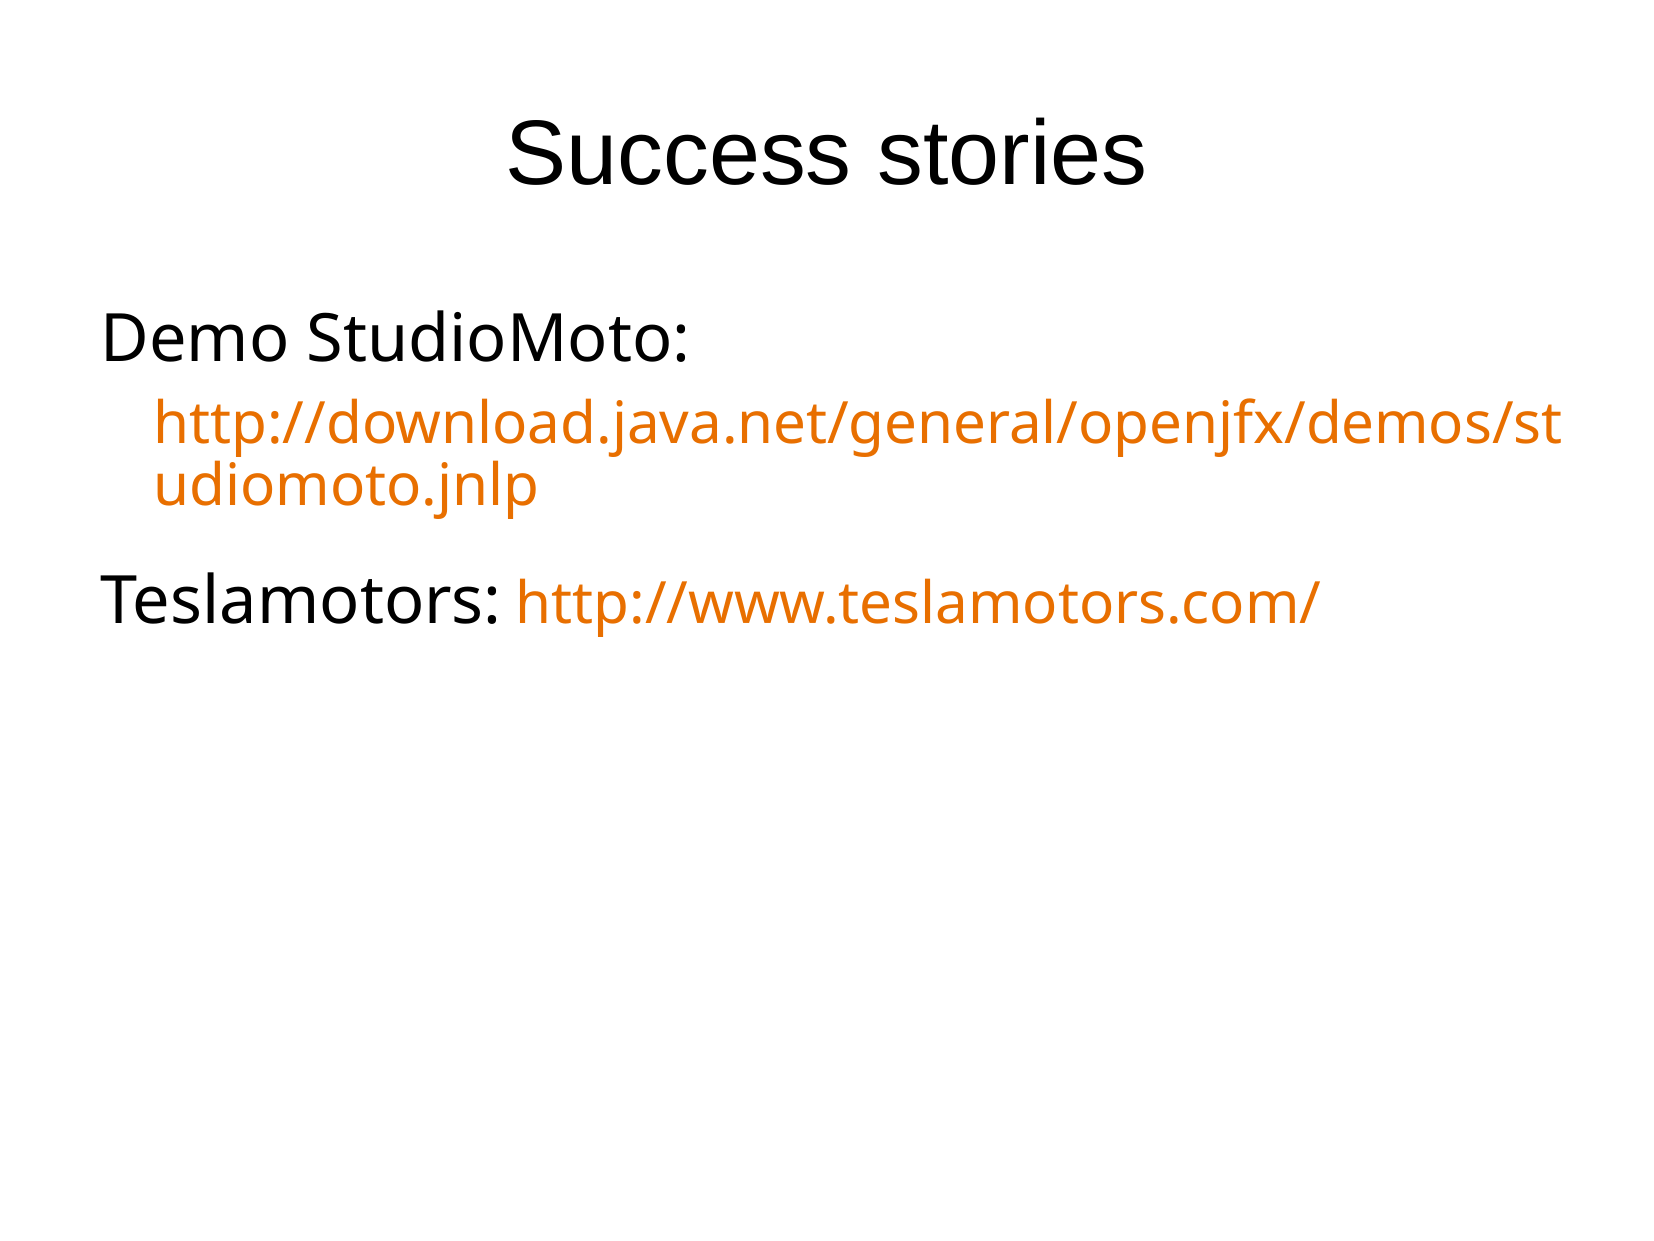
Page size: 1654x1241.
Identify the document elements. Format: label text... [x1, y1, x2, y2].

list Demo StudioMoto: http://download.java.net/general/openjfx/demos/studiomoto.jnlp Teslamotors: http://www.teslamotors.com/ [82, 290, 1571, 1094]
title Success stories [82, 56, 1571, 250]
